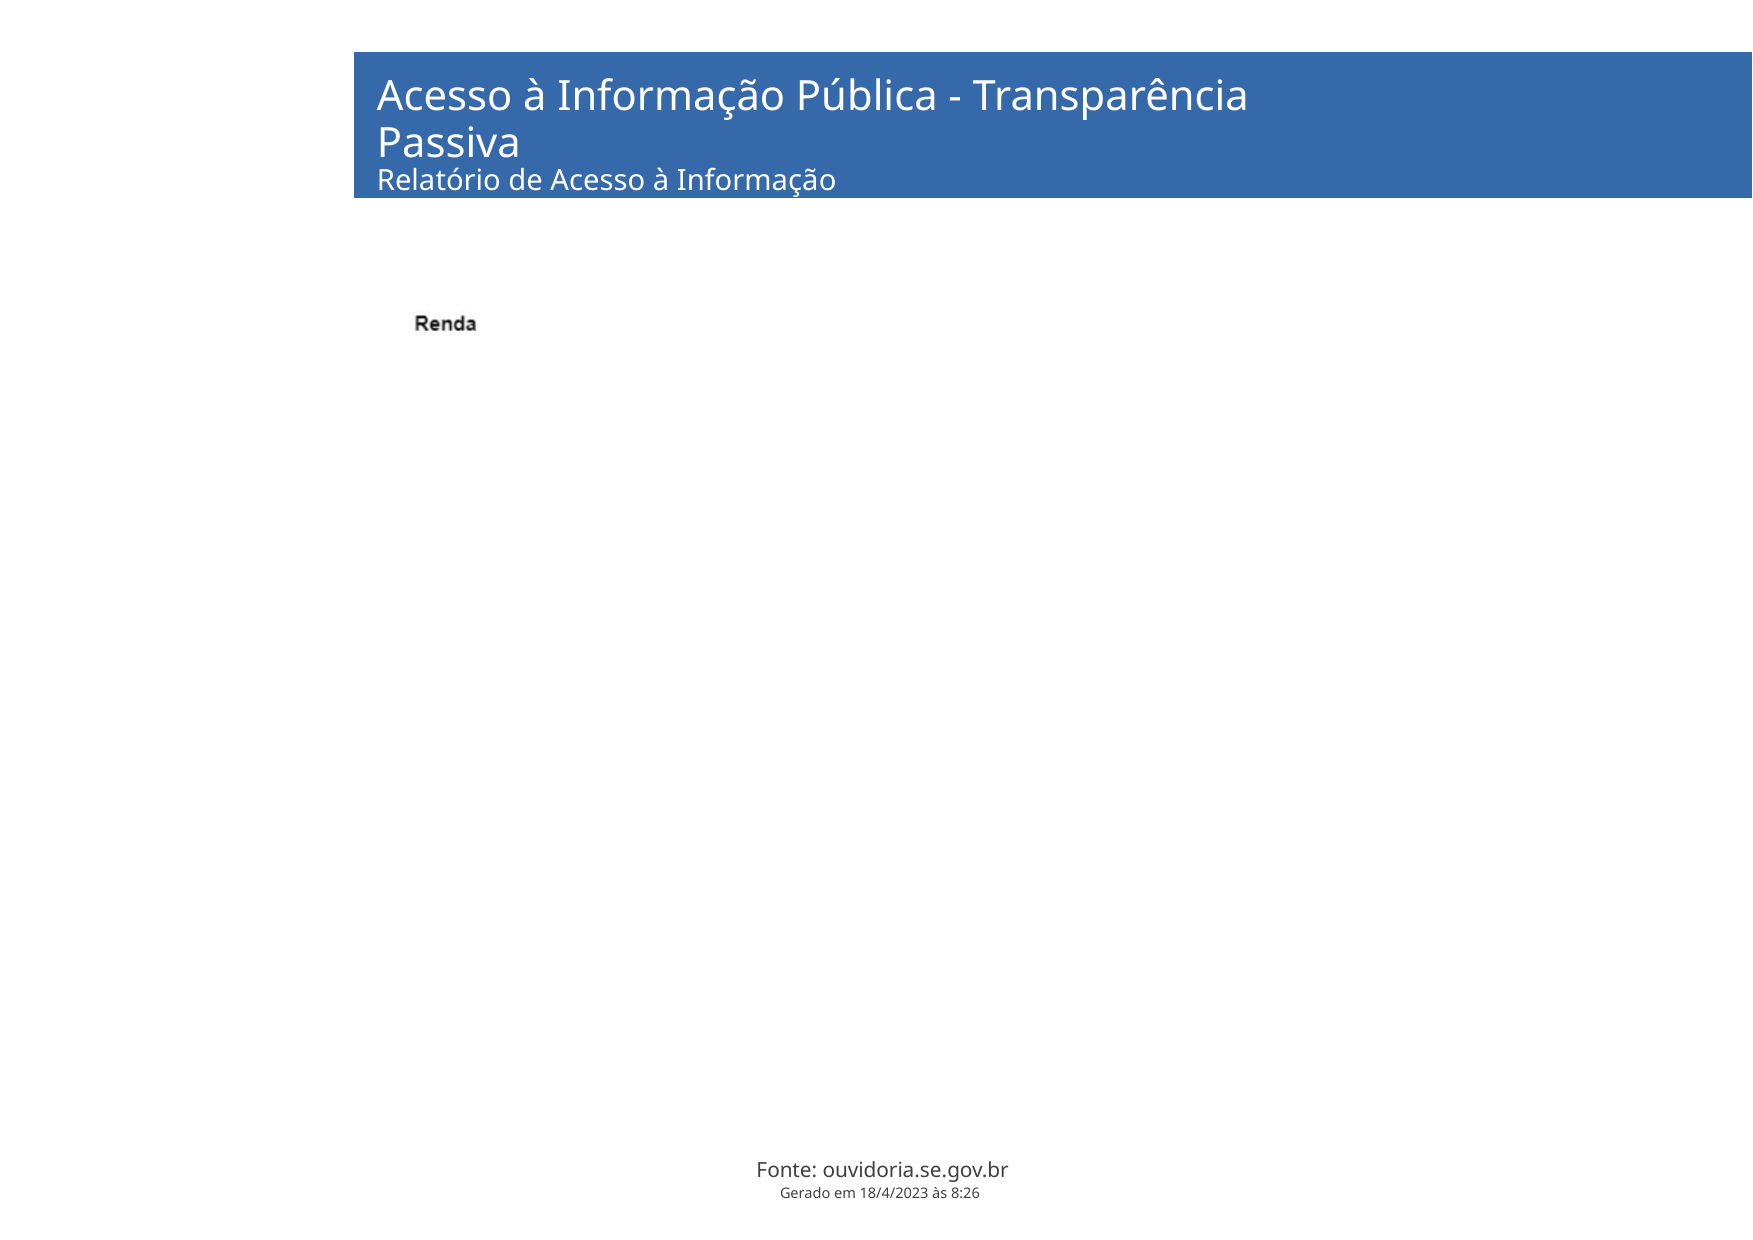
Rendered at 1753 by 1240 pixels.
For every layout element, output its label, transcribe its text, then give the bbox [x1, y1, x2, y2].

text_box [354, 52, 1752, 198]
text_box [155, 211, 1599, 1028]
text_box Fonte: ouvidoria.se.gov.br [756, 1158, 1023, 1182]
text_box Acesso à Informação Pública - Transparência Passiva Relatório de Acesso à Informação EMSETURMarço a Março de 2023 [376, 72, 1403, 228]
text_box Gerado em 18/4/2023 às 8:26 [780, 1184, 999, 1202]
